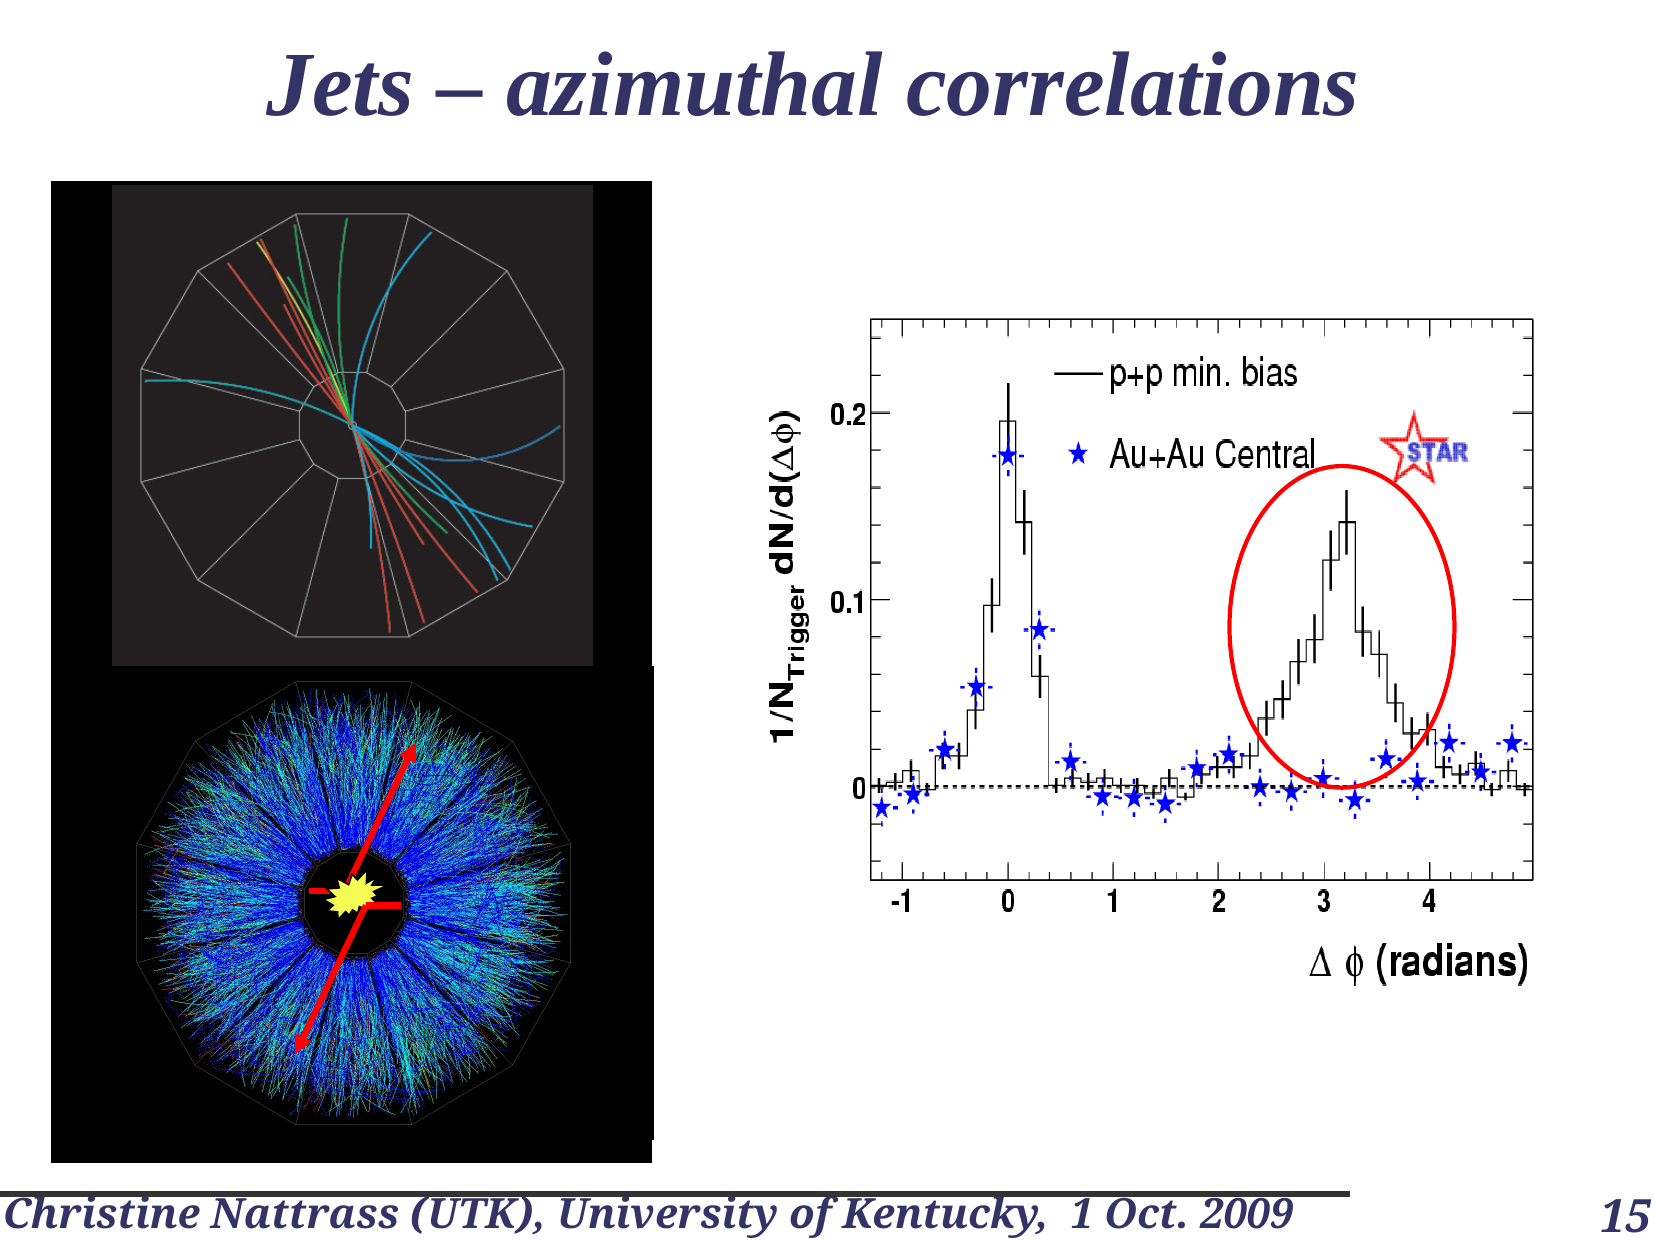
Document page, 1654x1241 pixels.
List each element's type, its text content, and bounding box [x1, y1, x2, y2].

picture [754, 0, 1654, 986]
text_box [51, 181, 652, 1163]
text_box [323, 870, 388, 920]
picture [53, 185, 654, 1140]
title Jets – azimuthal correlations [194, 0, 1433, 170]
